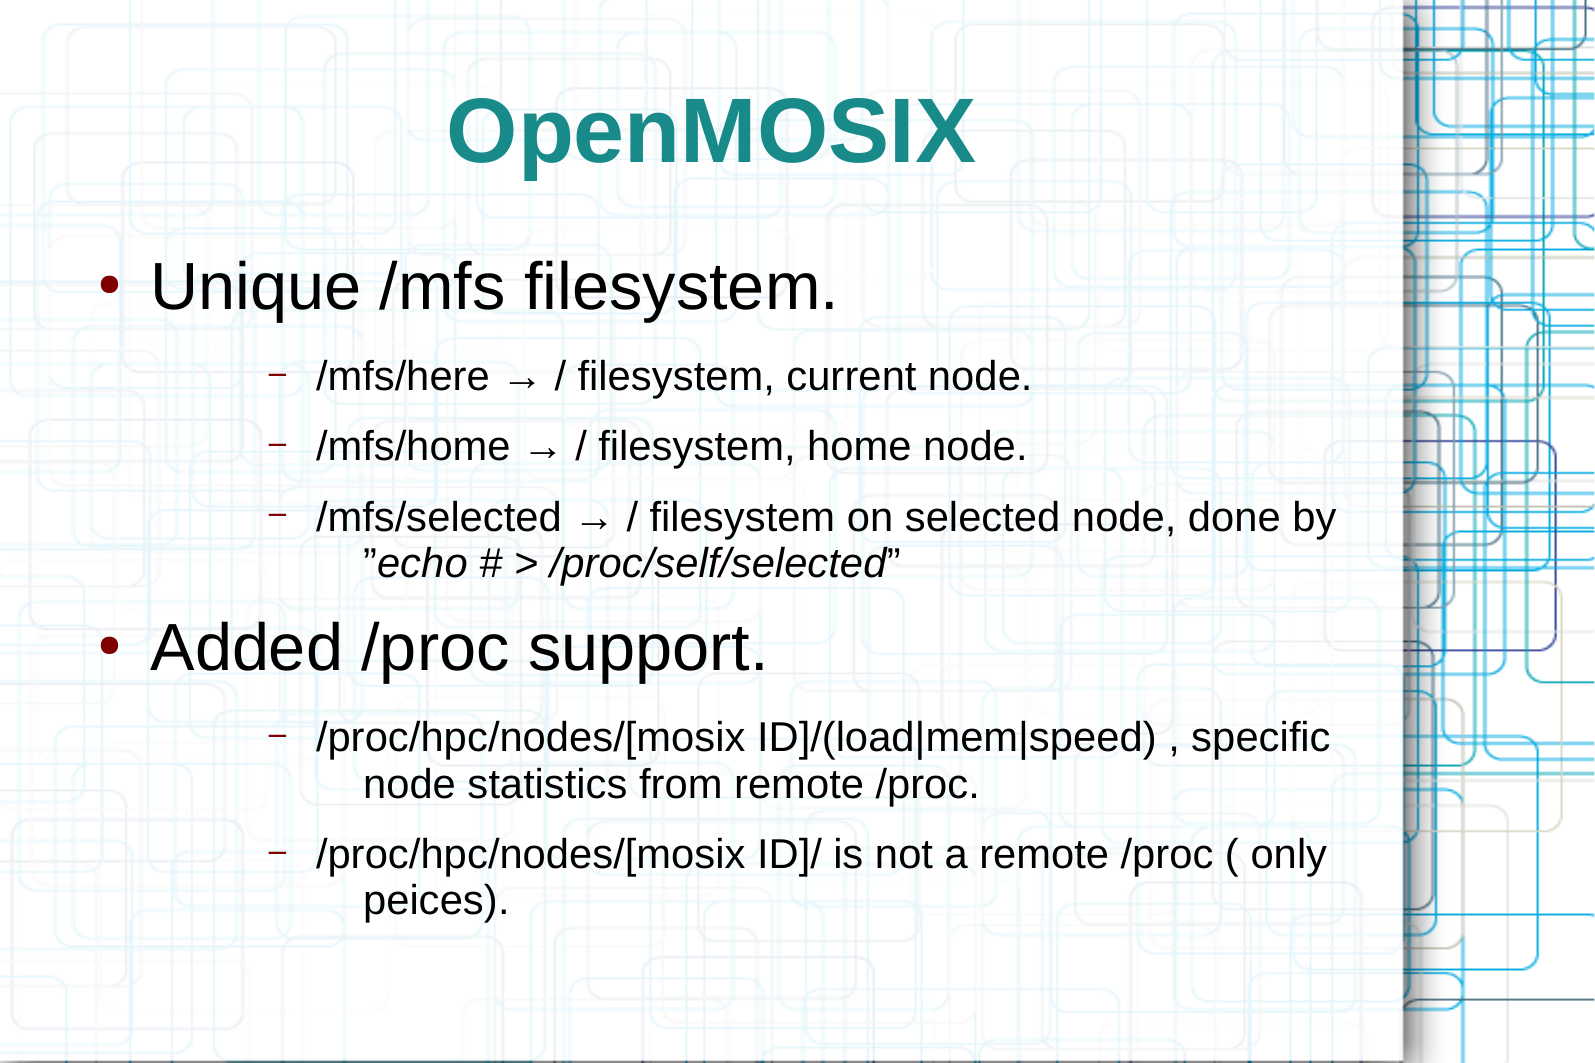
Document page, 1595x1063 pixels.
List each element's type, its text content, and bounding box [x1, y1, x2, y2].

picture [0, 0, 1595, 1063]
title OpenMOSIX [56, 49, 1367, 213]
list Unique /mfs filesystem. /mfs/here → / filesystem, current node. /mfs/home → / filesystem, home node. /mfs/selected → / filesystem on selected node, done by ”echo # > /proc/self/selected” Added /proc support. /proc/hpc/nodes/[mosix ID]/(load|mem|speed) , specific node statistics from remote /proc. /proc/hpc/nodes/[mosix ID]/ is not a remote /proc ( only peices). [79, 248, 1367, 1063]
